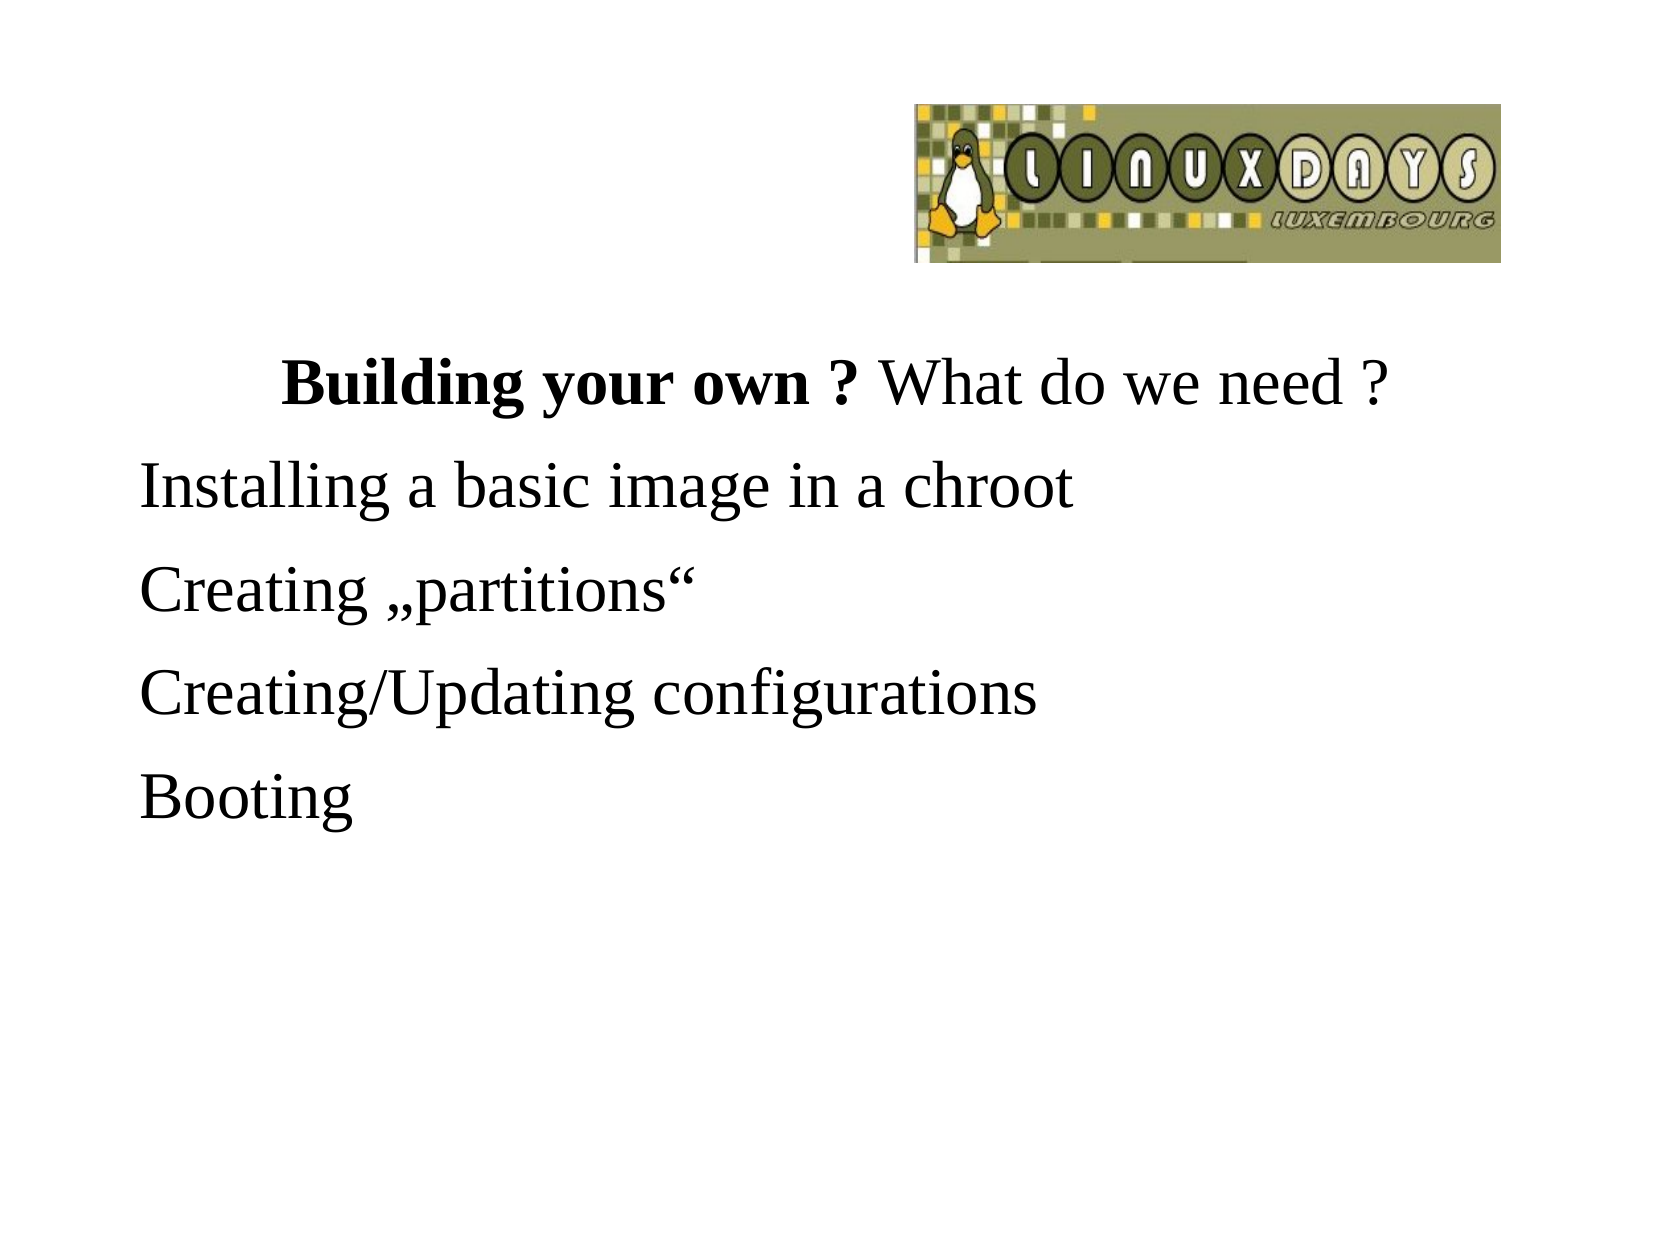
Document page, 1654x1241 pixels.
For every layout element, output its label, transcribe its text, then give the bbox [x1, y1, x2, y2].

picture [914, 104, 1501, 263]
list Building your own ? What do we need ? Installing a basic image in a chroot Creating „partitions“ Creating/Updating configurations Booting [121, 344, 1534, 1194]
